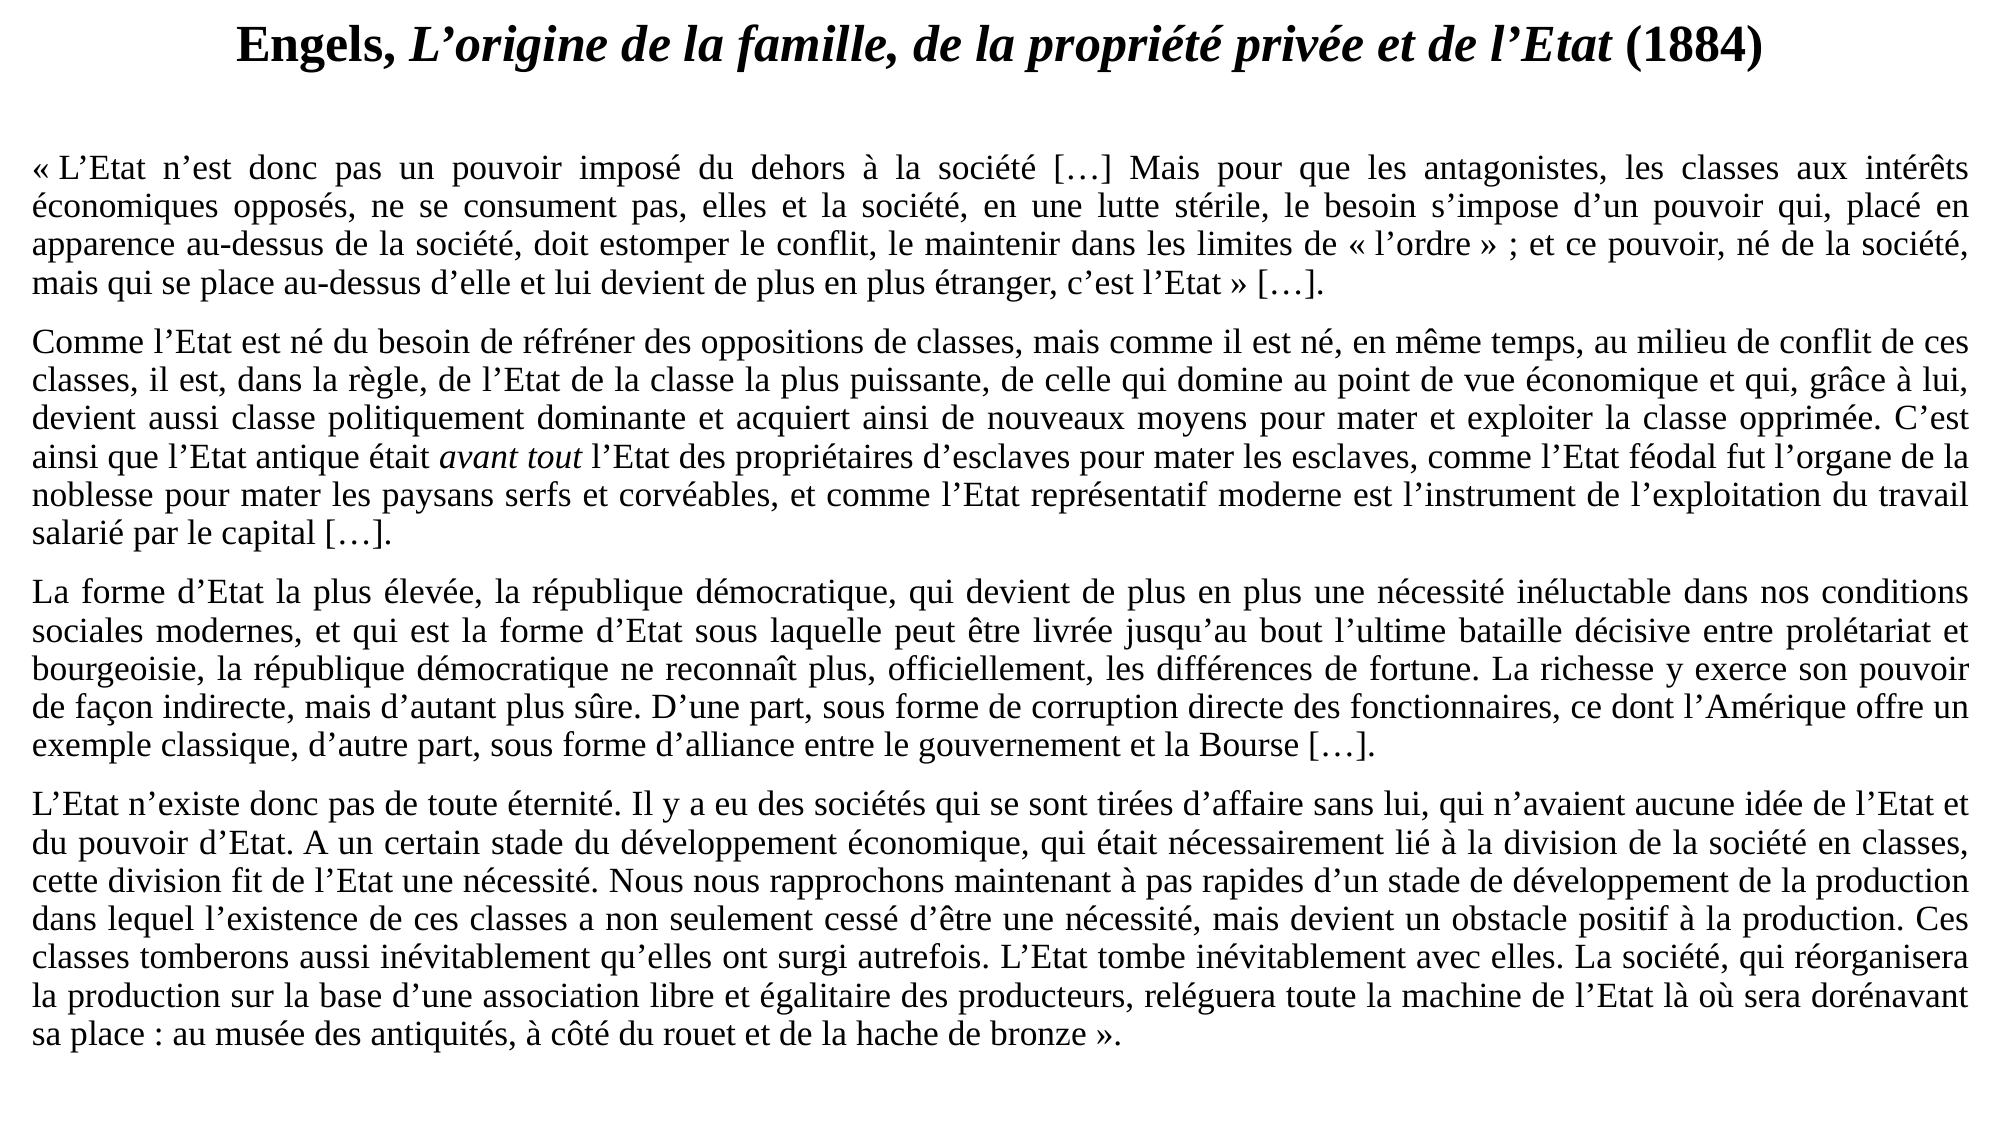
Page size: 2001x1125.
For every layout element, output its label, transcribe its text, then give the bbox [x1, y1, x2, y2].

title Engels, L’origine de la famille, de la propriété privée et de l’Etat (1884) [137, 0, 1863, 90]
list « L’Etat n’est donc pas un pouvoir imposé du dehors à la société […] Mais pour que les antagonistes, les classes aux intérêts économiques opposés, ne se consument pas, elles et la société, en une lutte stérile, le besoin s’impose d’un pouvoir qui, placé en apparence au-dessus de la société, doit estomper le conflit, le maintenir dans les limites de « l’ordre » ; et ce pouvoir, né de la société, mais qui se place au-dessus d’elle et lui devient de plus en plus étranger, c’est l’Etat » […]. Comme l’Etat est né du besoin de réfréner des oppositions de classes, mais comme il est né, en même temps, au milieu de conflit de ces classes, il est, dans la règle, de l’Etat de la classe la plus puissante, de celle qui domine au point de vue économique et qui, grâce à lui, devient aussi classe politiquement dominante et acquiert ainsi de nouveaux moyens pour mater et exploiter la classe opprimée. C’est ainsi que l’Etat antique était avant tout l’Etat des propriétaires d’esclaves pour mater les esclaves, comme l’Etat féodal fut l’organe de la noblesse pour mater les paysans serfs et corvéables, et comme l’Etat représentatif moderne est l’instrument de l’exploitation du travail salarié par le capital […]. La forme d’Etat la plus élevée, la république démocratique, qui devient de plus en plus une nécessité inéluctable dans nos conditions sociales modernes, et qui est la forme d’Etat sous laquelle peut être livrée jusqu’au bout l’ultime bataille décisive entre prolétariat et bourgeoisie, la république démocratique ne reconnaît plus, officiellement, les différences de fortune. La richesse y exerce son pouvoir de façon indirecte, mais d’autant plus sûre. D’une part, sous forme de corruption directe des fonctionnaires, ce dont l’Amérique offre un exemple classique, d’autre part, sous forme d’alliance entre le gouvernement et la Bourse […]. L’Etat n’existe donc pas de toute éternité. Il y a eu des sociétés qui se sont tirées d’affaire sans lui, qui n’avaient aucune idée de l’Etat et du pouvoir d’Etat. A un certain stade du développement économique, qui était nécessairement lié à la division de la société en classes, cette division fit de l’Etat une nécessité. Nous nous rapprochons maintenant à pas rapides d’un stade de développement de la production dans lequel l’existence de ces classes a non seulement cessé d’être une nécessité, mais devient un obstacle positif à la production. Ces classes tomberons aussi inévitablement qu’elles ont surgi autrefois. L’Etat tombe inévitablement avec elles. La société, qui réorganisera la production sur la base d’une association libre et égalitaire des producteurs, reléguera toute la machine de l’Etat là où sera dorénavant sa place : au musée des antiquités, à côté du rouet et de la hache de bronze ». [16, 141, 1986, 1125]
